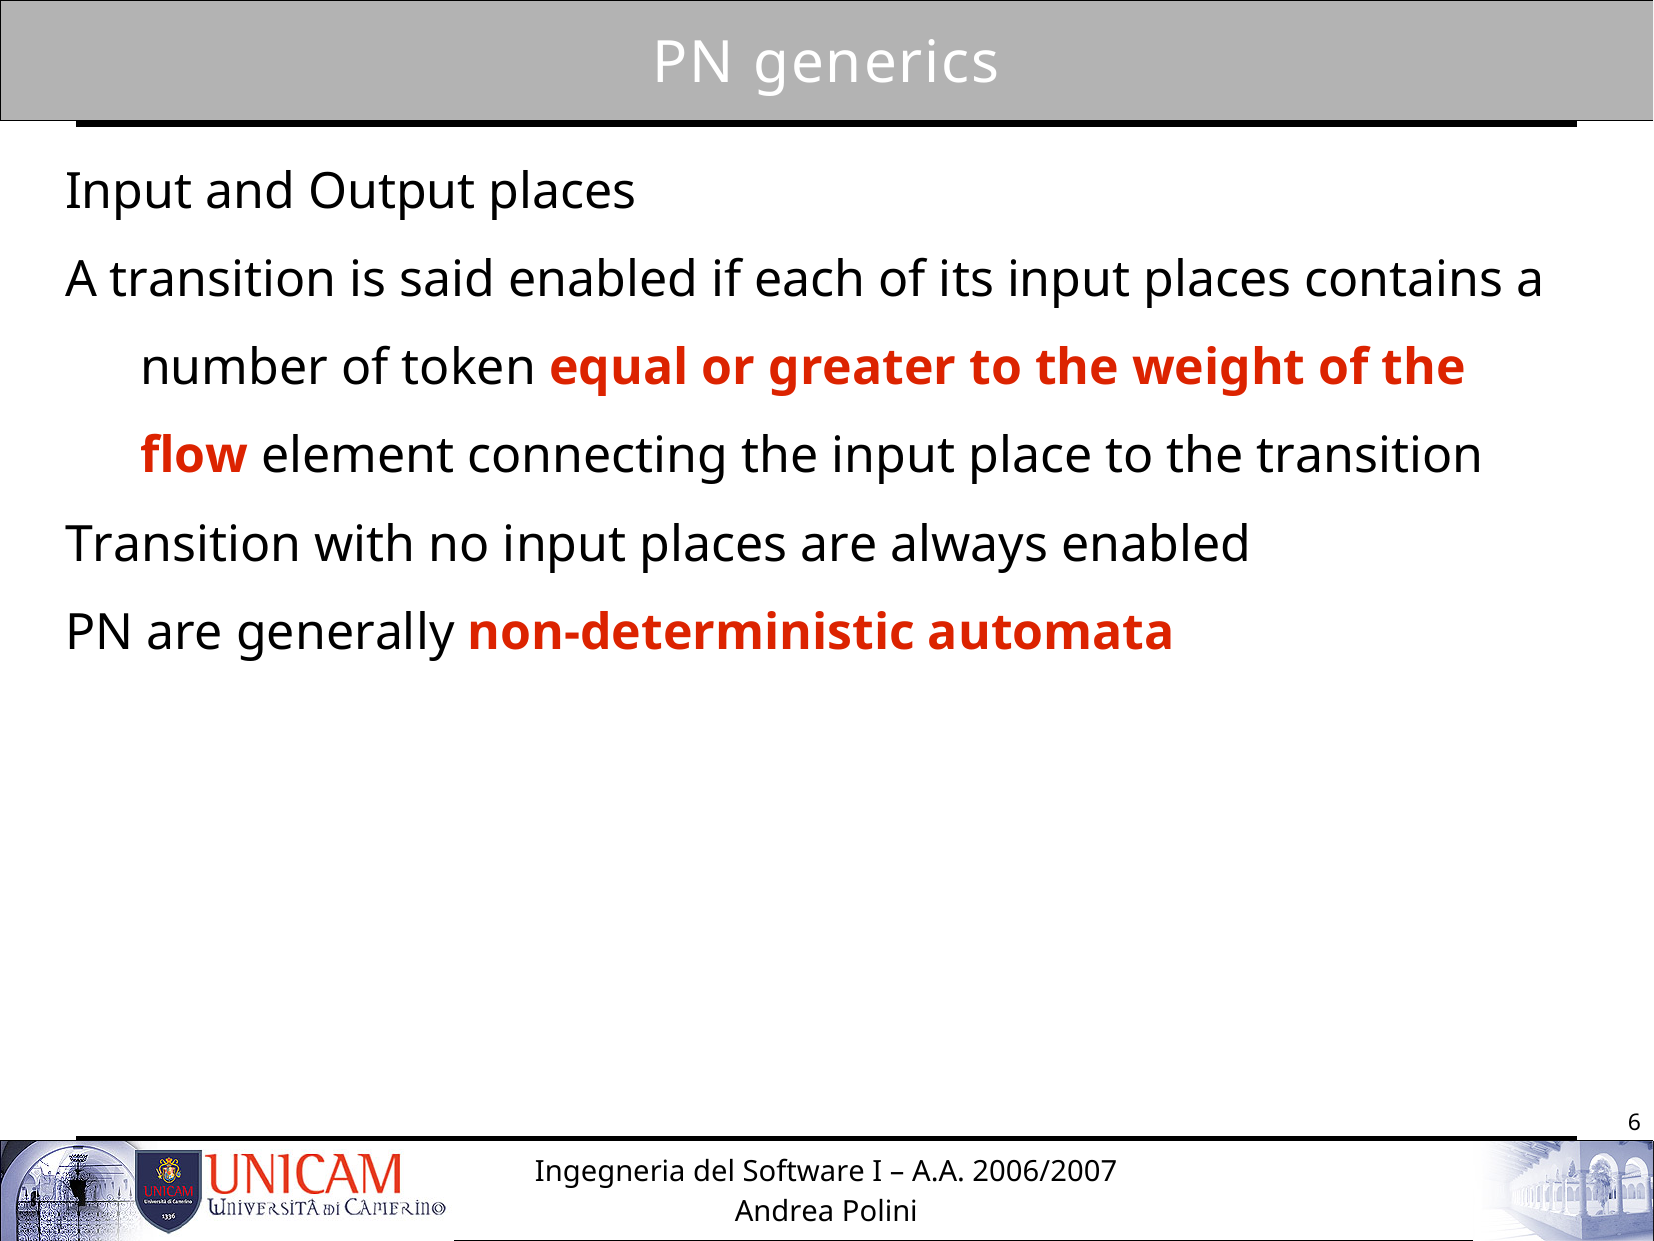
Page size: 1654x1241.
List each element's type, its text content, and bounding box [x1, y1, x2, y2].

picture [0, 1141, 454, 1241]
title PN generics [0, 0, 1653, 121]
list Input and Output places A transition is said enabled if each of its input places contains a number of token equal or greater to the weight of the flow element connecting the input place to the transition Transition with no input places are always enabled PN are generally non-deterministic automata [64, 154, 1565, 637]
picture [1473, 1141, 1654, 1241]
